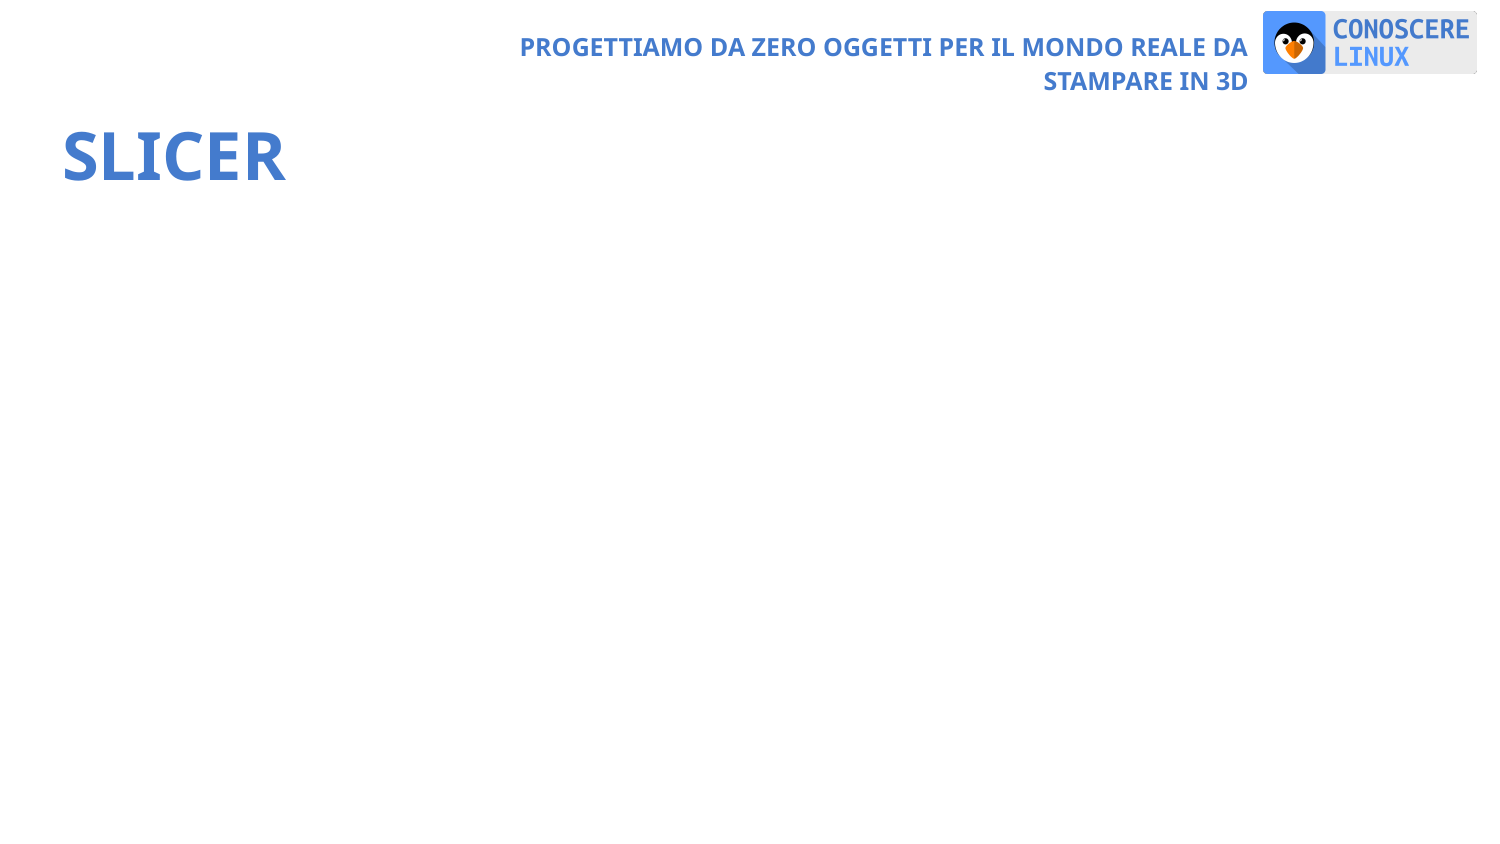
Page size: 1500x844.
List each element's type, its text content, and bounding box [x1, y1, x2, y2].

text_box SLICER [47, 102, 1276, 189]
text_box PROGETTIAMO DA ZERO OGGETTI PER IL MONDO REALE DA STAMPARE IN 3D [437, 21, 1264, 91]
picture [1263, 11, 1477, 74]
